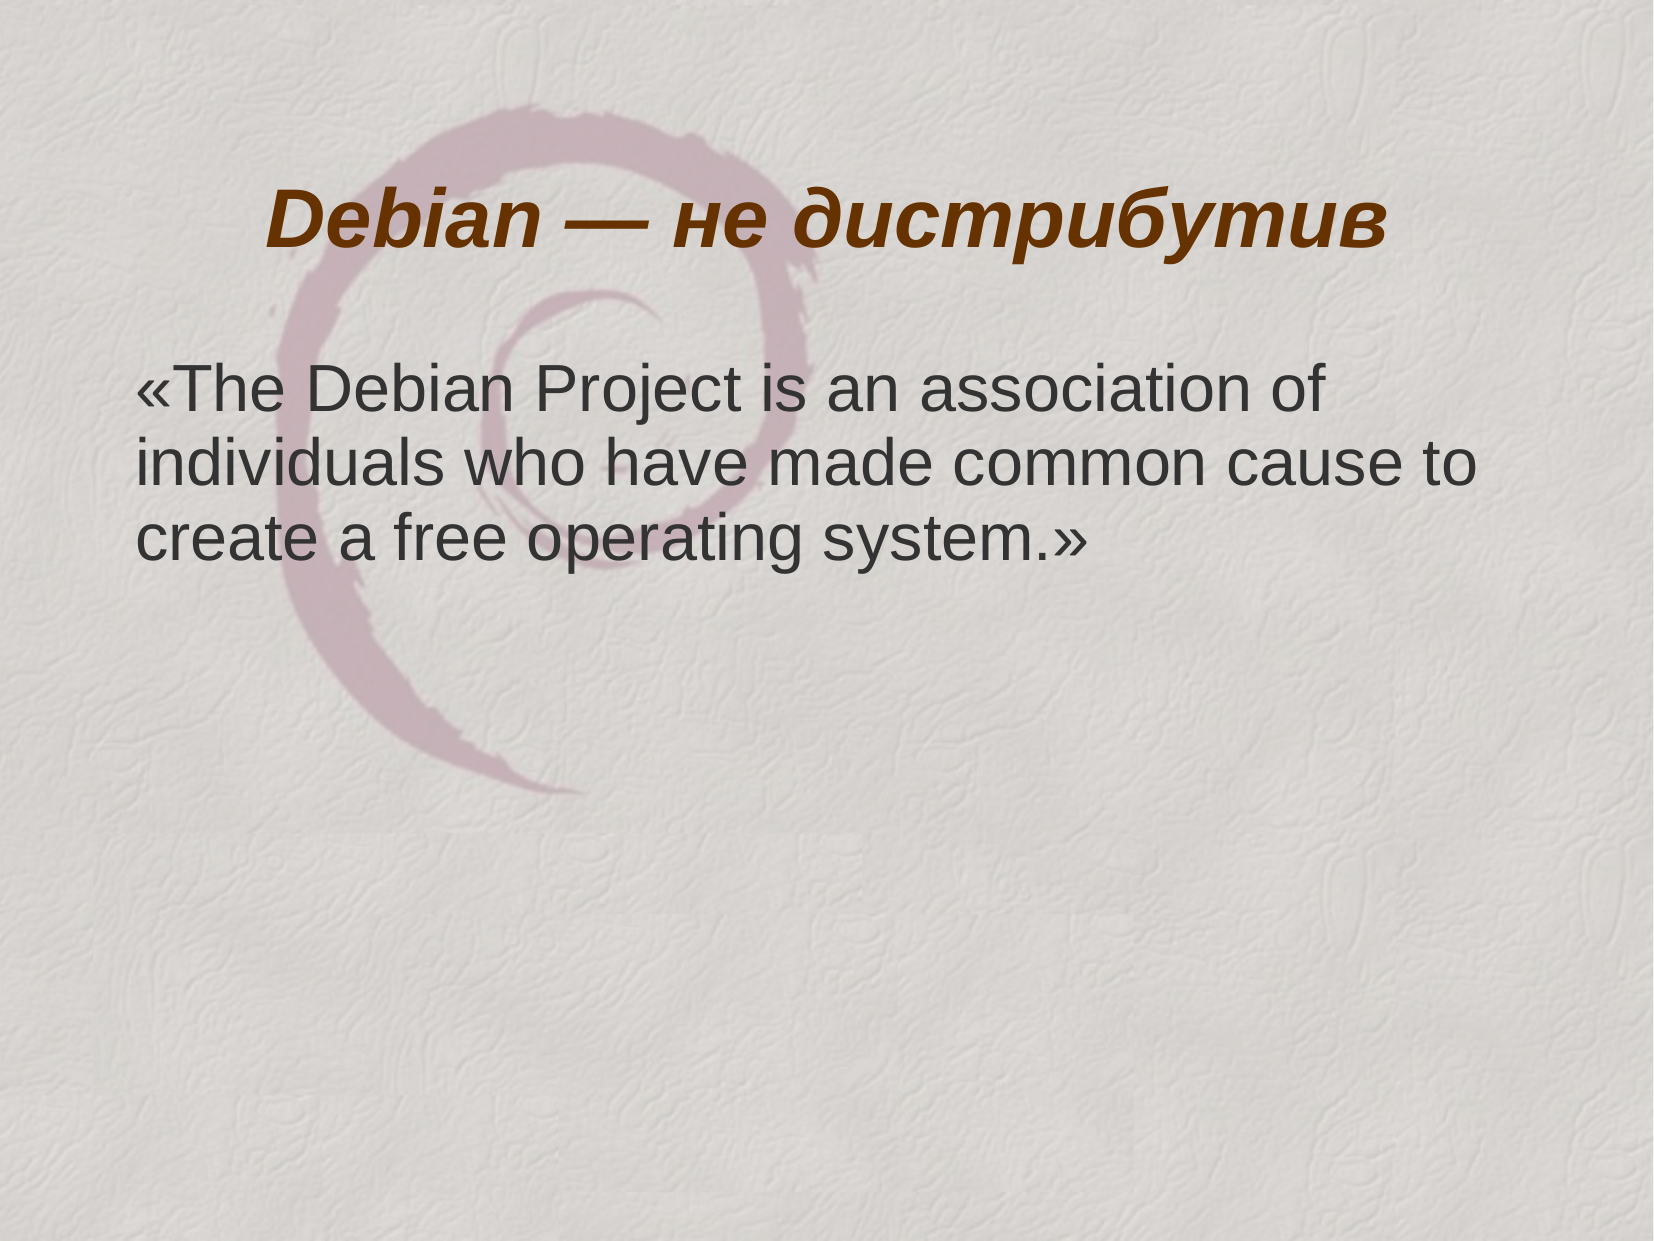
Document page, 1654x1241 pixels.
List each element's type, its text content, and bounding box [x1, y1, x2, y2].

list «The Debian Project is an association of individuals who have made common cause to create a free operating system.» [134, 350, 1516, 1170]
title Debian — не дистрибутив [121, 114, 1534, 322]
picture [0, 0, 1654, 1241]
